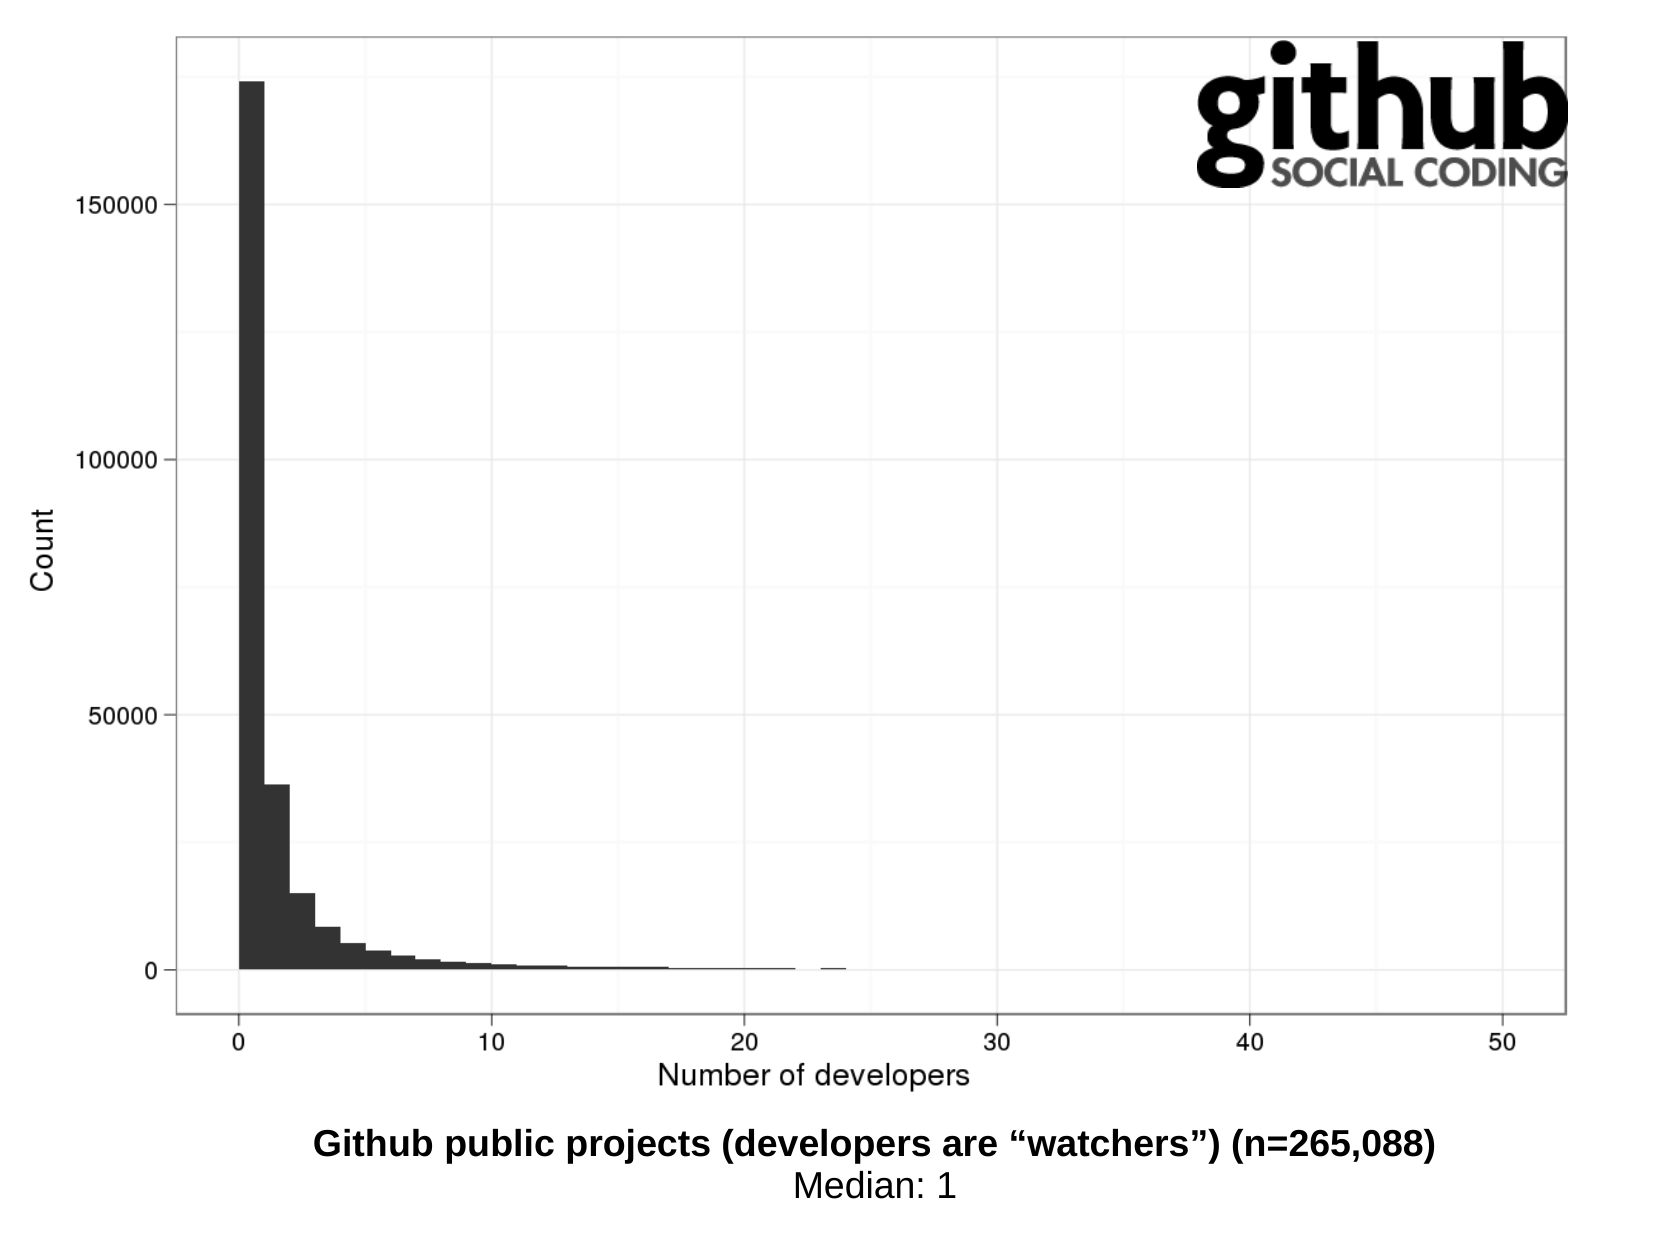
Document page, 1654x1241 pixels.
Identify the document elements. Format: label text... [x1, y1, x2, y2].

picture [1, 0, 1623, 1123]
text_box Github public projects (developers are “watchers”) (n=265,088) Median: 1 [298, 1115, 1484, 1215]
